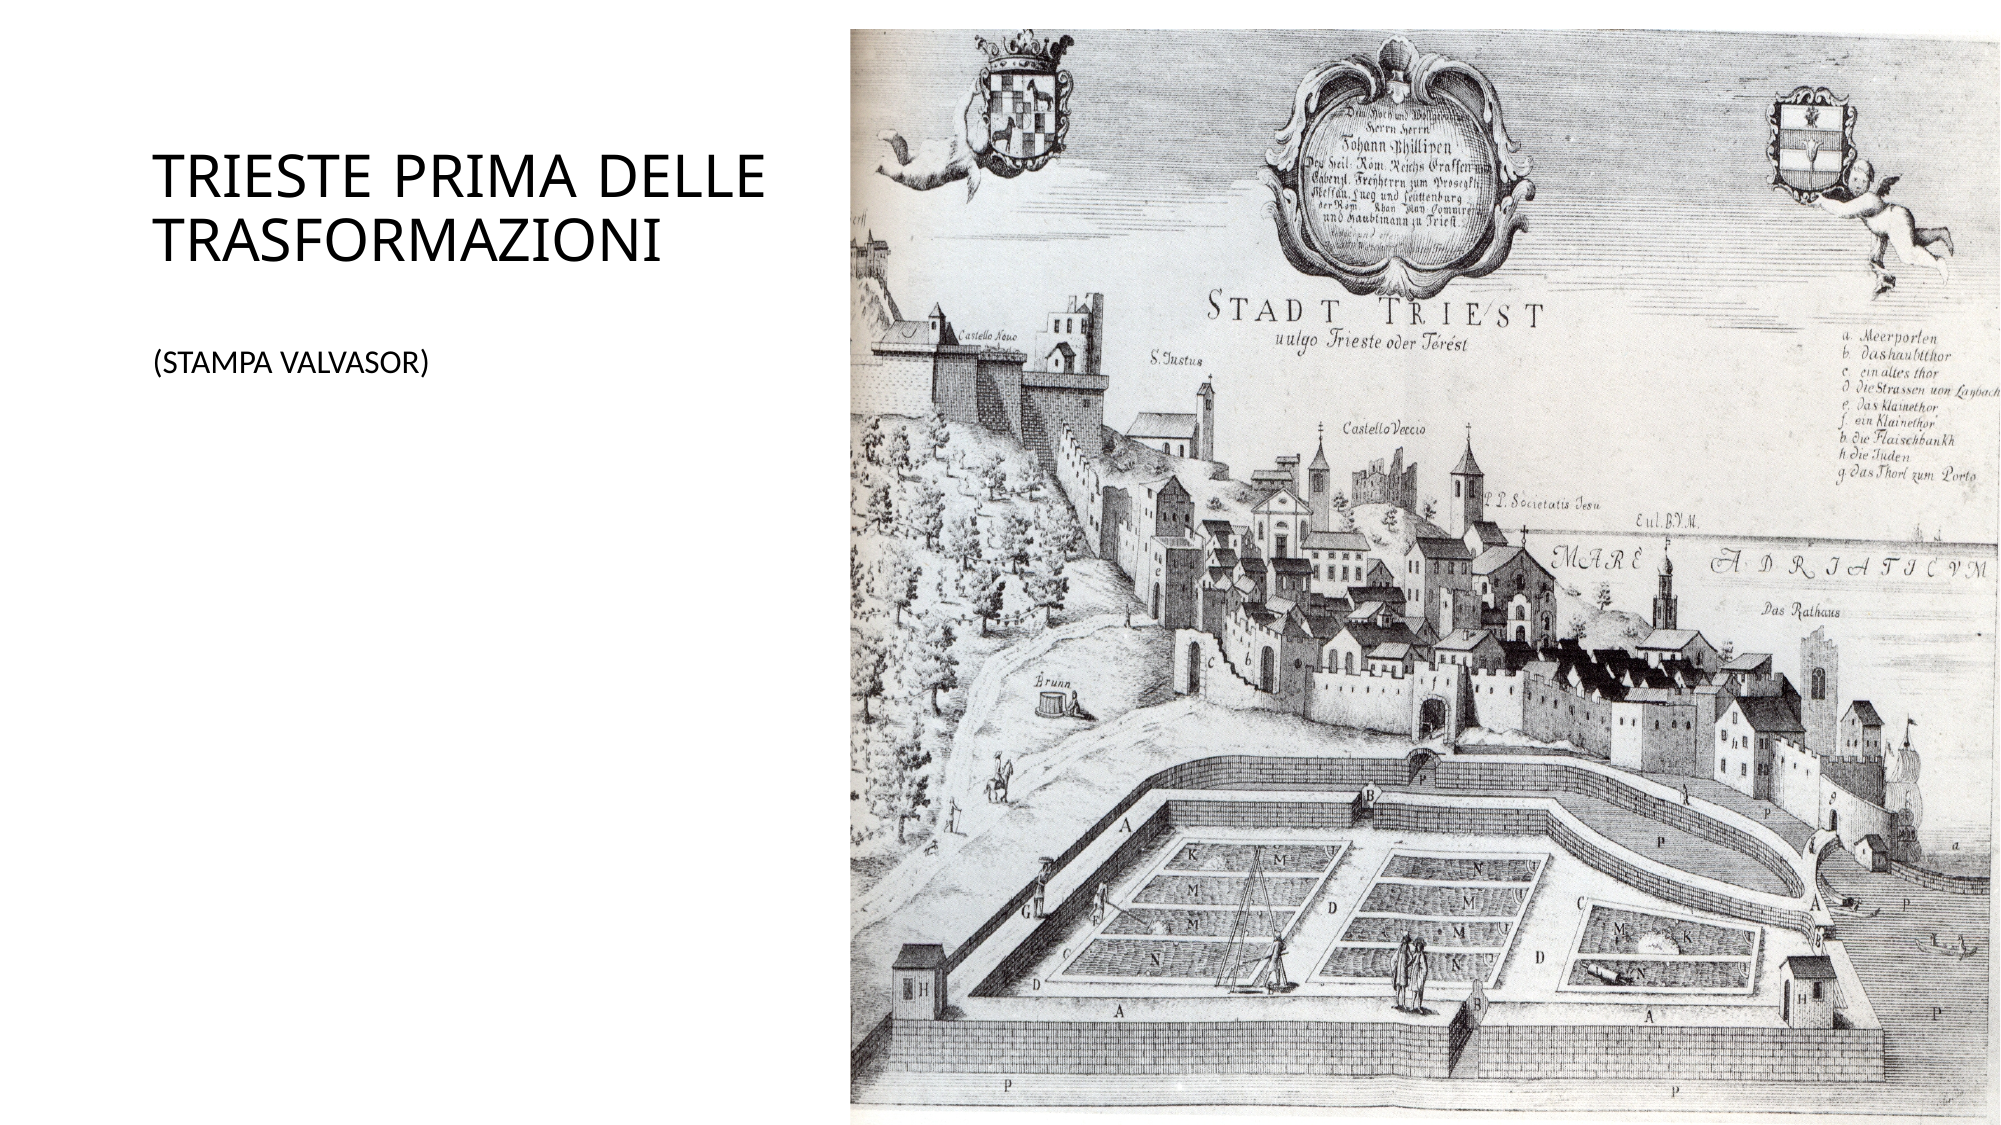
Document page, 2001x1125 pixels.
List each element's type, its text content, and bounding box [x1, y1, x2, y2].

picture [850, 29, 2000, 1125]
list (STAMPA VALVASOR) [137, 337, 783, 963]
title TRIESTE PRIMA DELLE TRASFORMAZIONI [137, 75, 783, 282]
